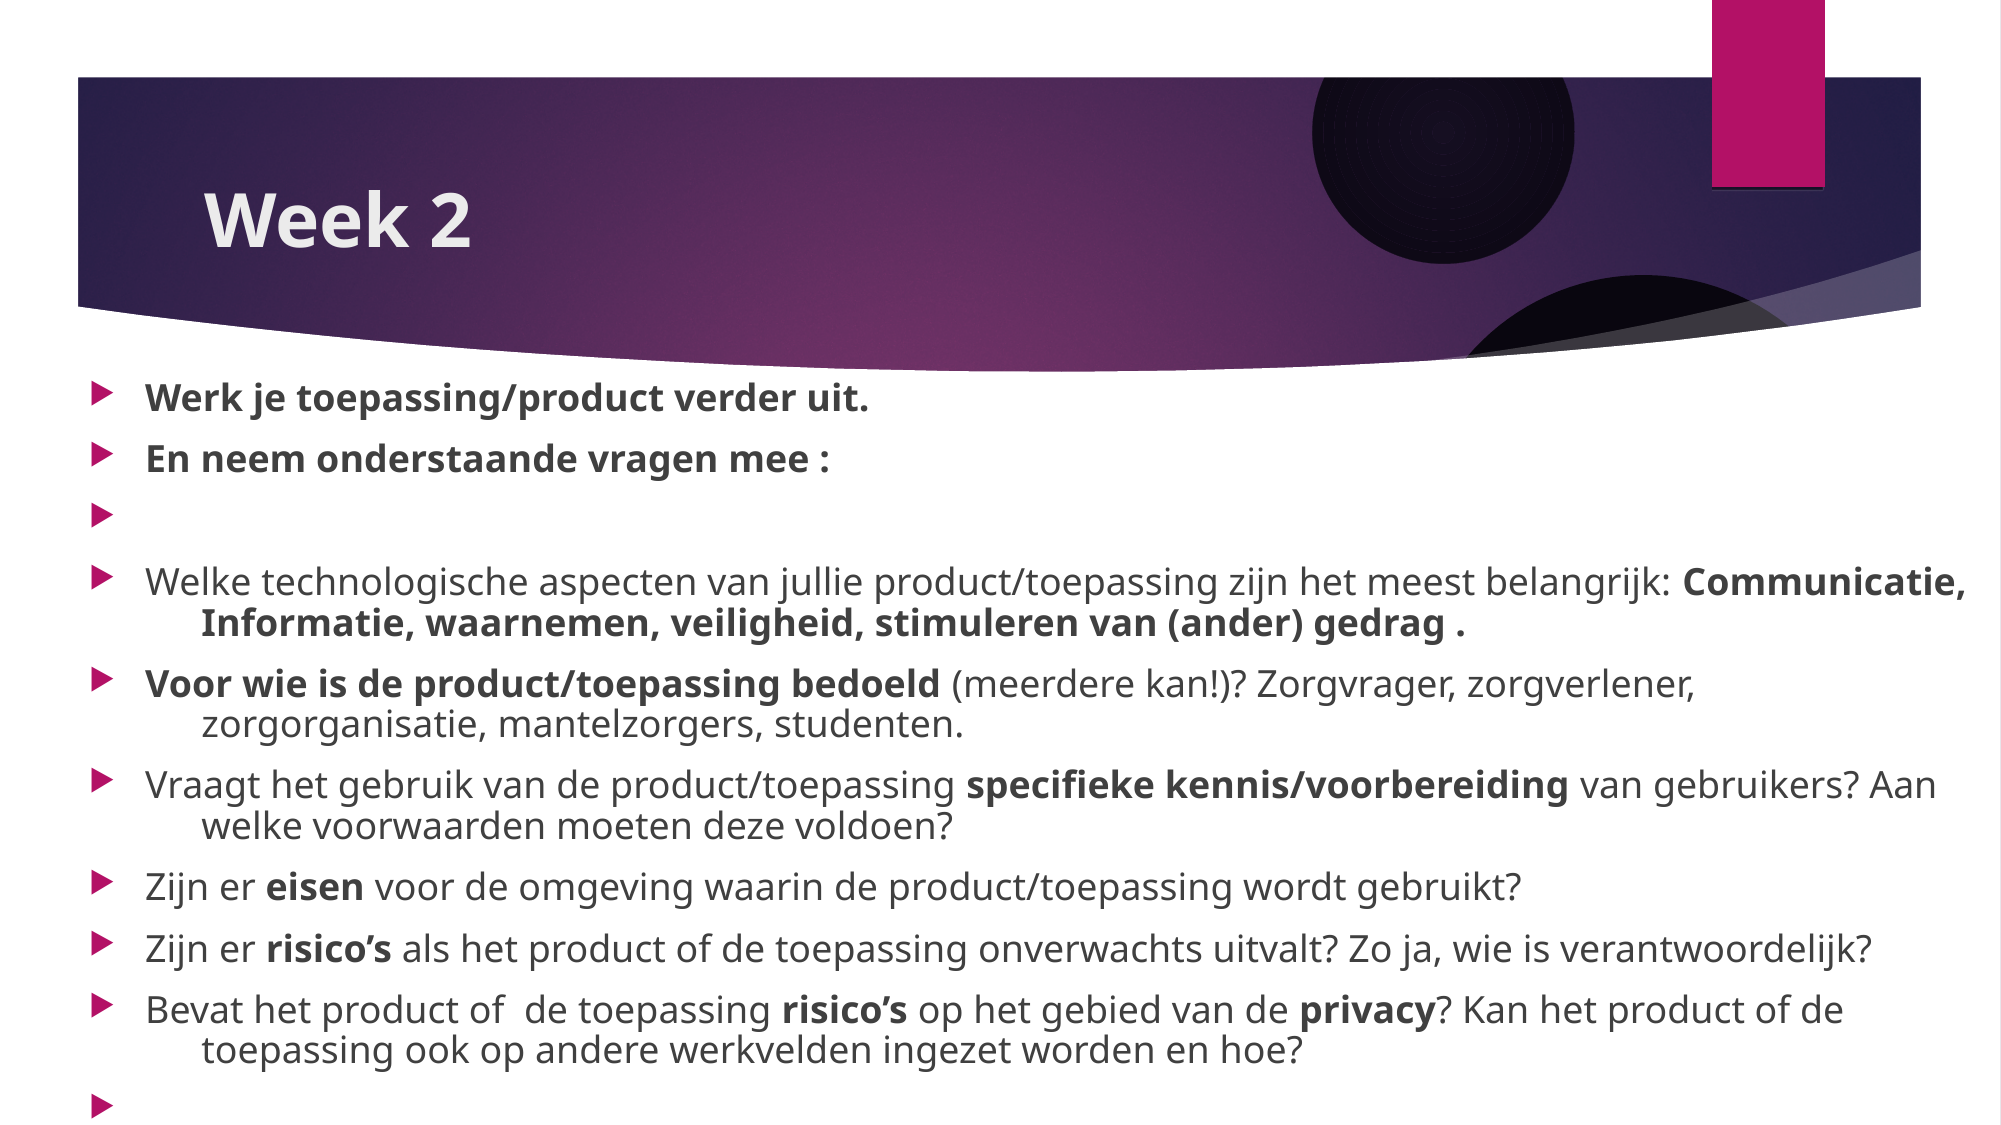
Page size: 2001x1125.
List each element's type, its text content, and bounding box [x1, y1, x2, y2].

list Werk je toepassing/product verder uit. En neem onderstaande vragen mee : Welke technologische aspecten van jullie product/toepassing zijn het meest belangrijk: Communicatie, Informatie, waarnemen, veiligheid, stimuleren van (ander) gedrag . Voor wie is de product/toepassing bedoeld (meerdere kan!)? Zorgvrager, zorgverlener, zorgorganisatie, mantelzorgers, studenten. Vraagt het gebruik van de product/toepassing specifieke kennis/voorbereiding van gebruikers? Aan welke voorwaarden moeten deze voldoen? Zijn er eisen voor de omgeving waarin de product/toepassing wordt gebruikt? Zijn er risico’s als het product of de toepassing onverwachts uitvalt? Zo ja, wie is verantwoordelijk? Bevat het product of de toepassing risico’s op het gebied van de privacy? Kan het product of de toepassing ook op andere werkvelden ingezet worden en hoe? [73, 371, 2000, 1125]
title Week 2 [189, 159, 1627, 276]
